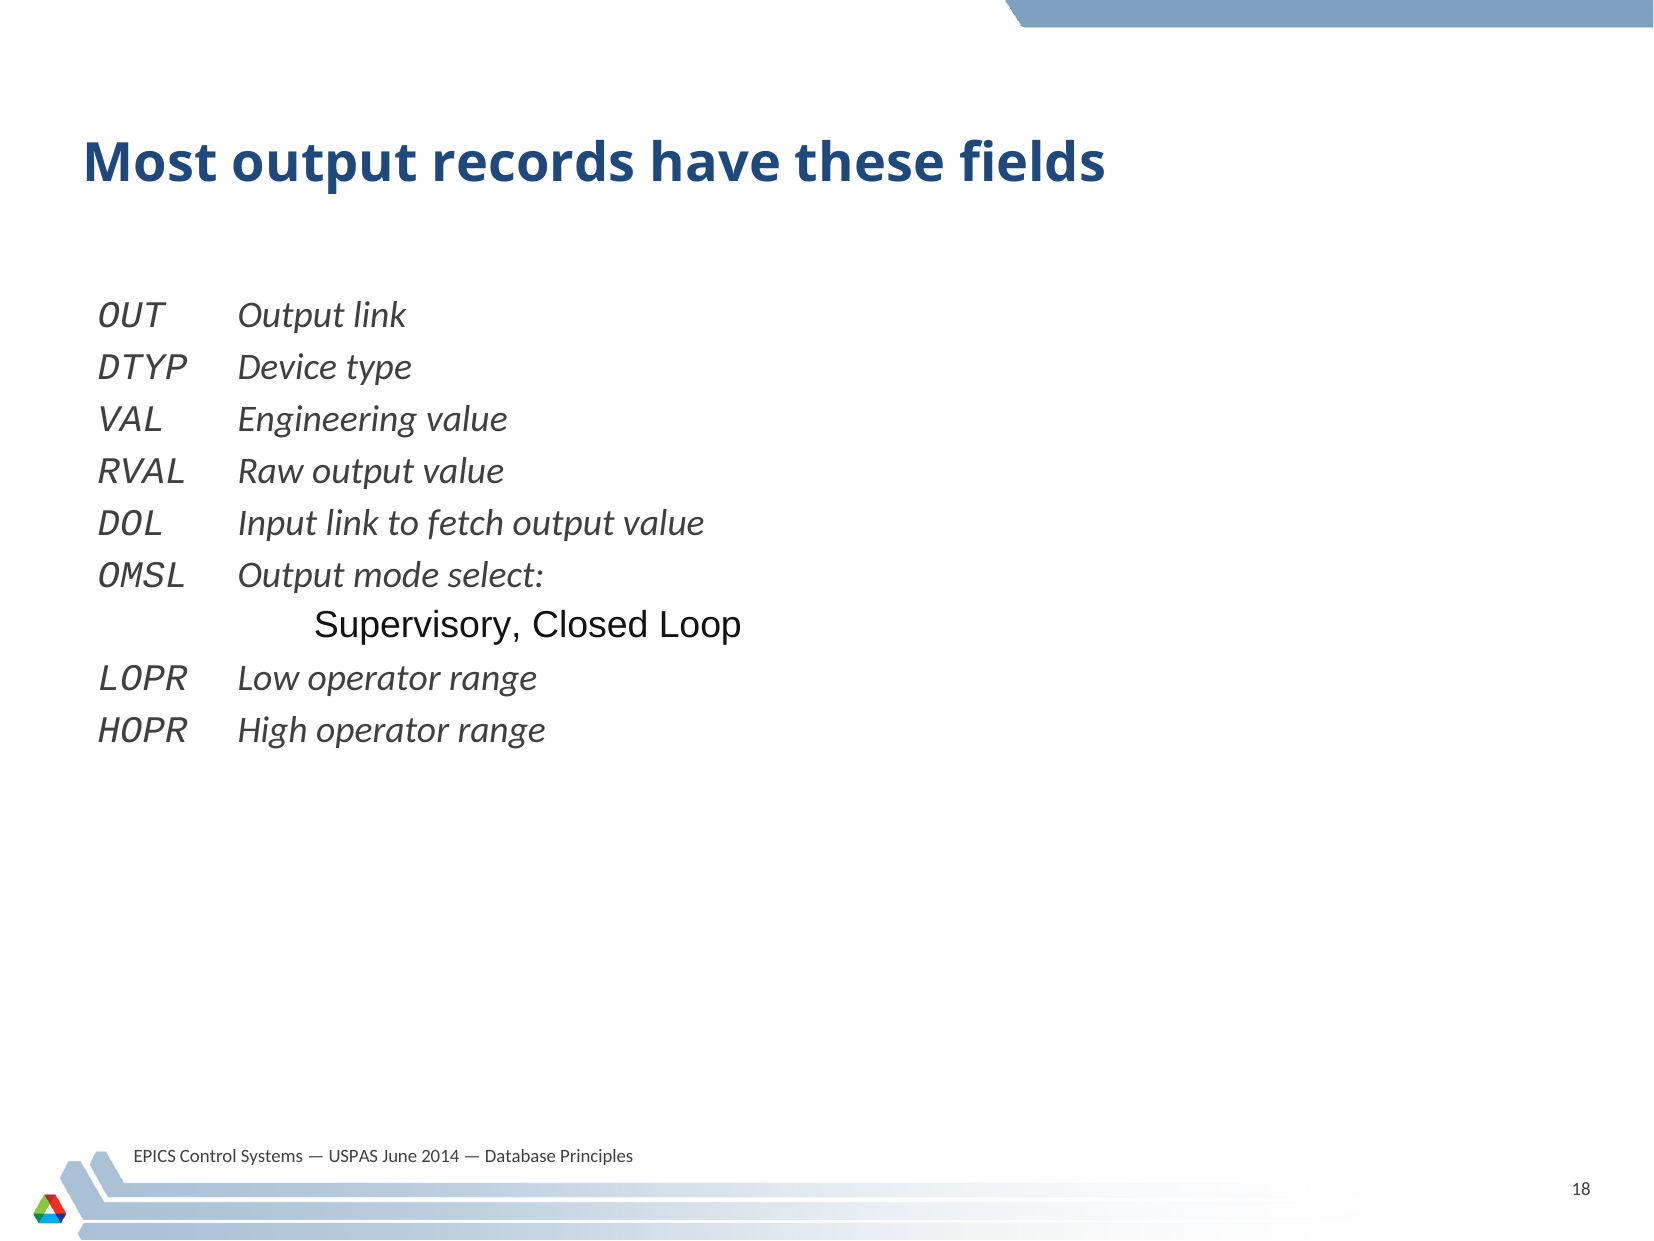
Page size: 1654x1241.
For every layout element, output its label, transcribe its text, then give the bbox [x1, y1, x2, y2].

picture [0, 0, 1654, 29]
list OUT Output link DTYP Device type VAL Engineering value RVAL Raw output value DOL Input link to fetch output value OMSL Output mode select: Supervisory, Closed Loop LOPR Low operator range HOPR High operator range [82, 289, 1571, 1123]
title Most output records have these fields [82, 128, 1571, 192]
picture [0, 1143, 1654, 1240]
